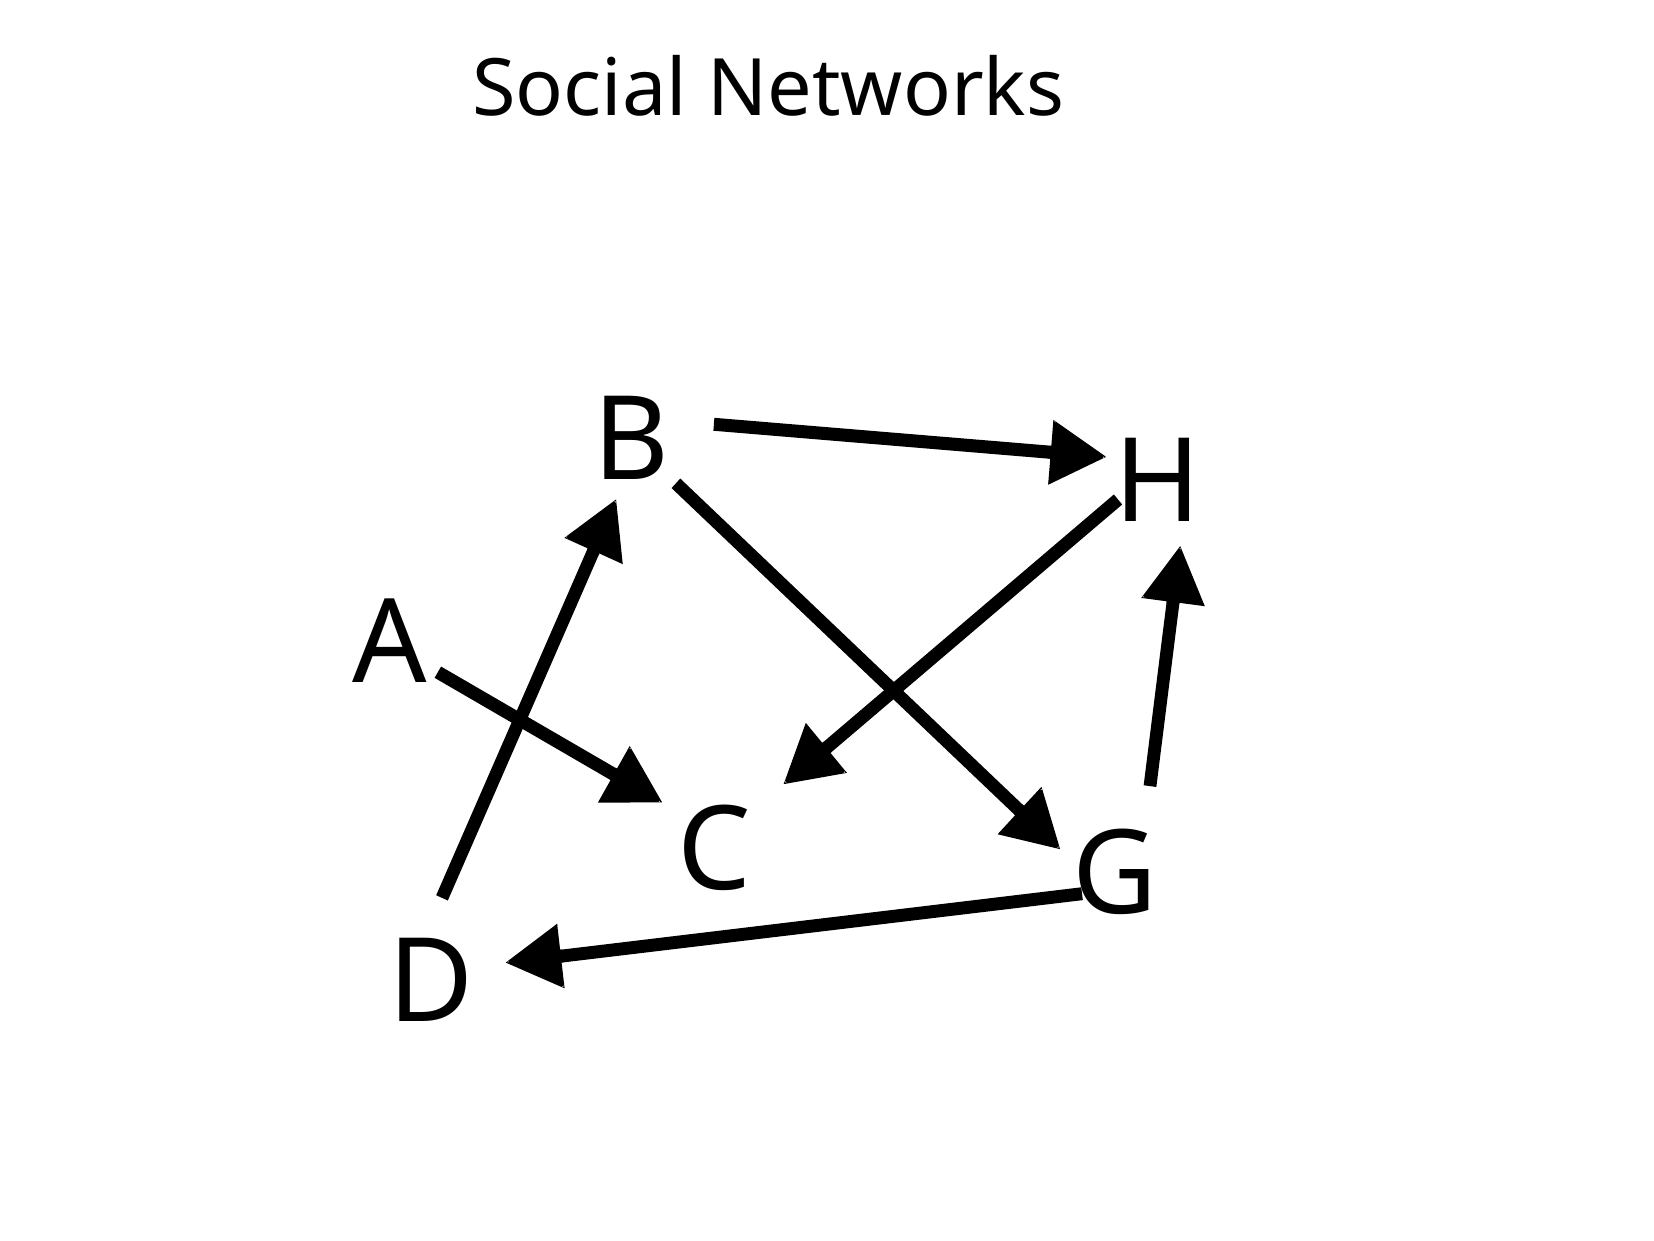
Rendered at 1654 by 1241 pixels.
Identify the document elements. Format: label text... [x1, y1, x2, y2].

text_box [505, 887, 1083, 989]
text_box A [352, 557, 472, 699]
text_box [1141, 546, 1205, 787]
text_box B [594, 354, 714, 496]
text_box [434, 499, 663, 901]
text_box G [1072, 789, 1193, 931]
text_box [713, 417, 1106, 485]
text_box [671, 478, 1114, 850]
text_box C [677, 764, 797, 907]
text_box H [1114, 397, 1234, 539]
text_box D [388, 896, 509, 1039]
text_box Social Networks [472, 31, 1120, 128]
